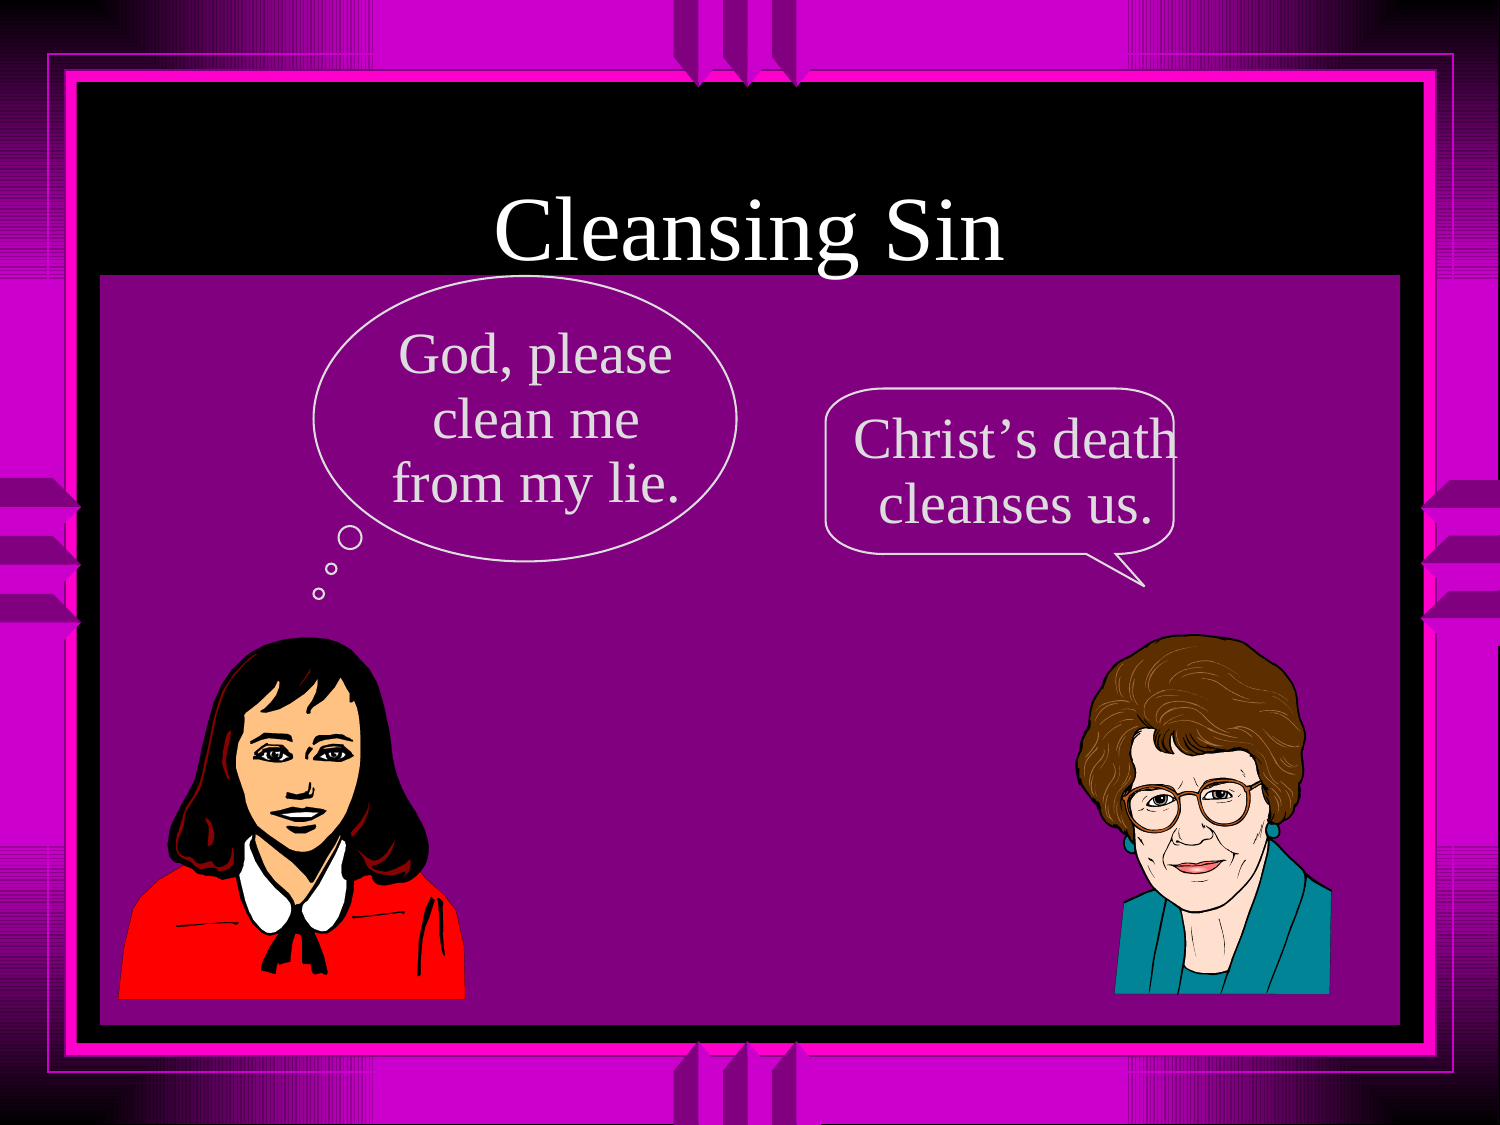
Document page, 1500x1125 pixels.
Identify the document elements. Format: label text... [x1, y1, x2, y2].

text_box [99, 275, 1401, 1026]
text_box Christ’s death cleanses us. [825, 388, 1174, 587]
picture [1074, 633, 1332, 995]
title Cleansing Sin [112, 99, 1388, 288]
text_box God, please clean me from my lie. [313, 275, 737, 562]
picture [117, 637, 466, 1000]
